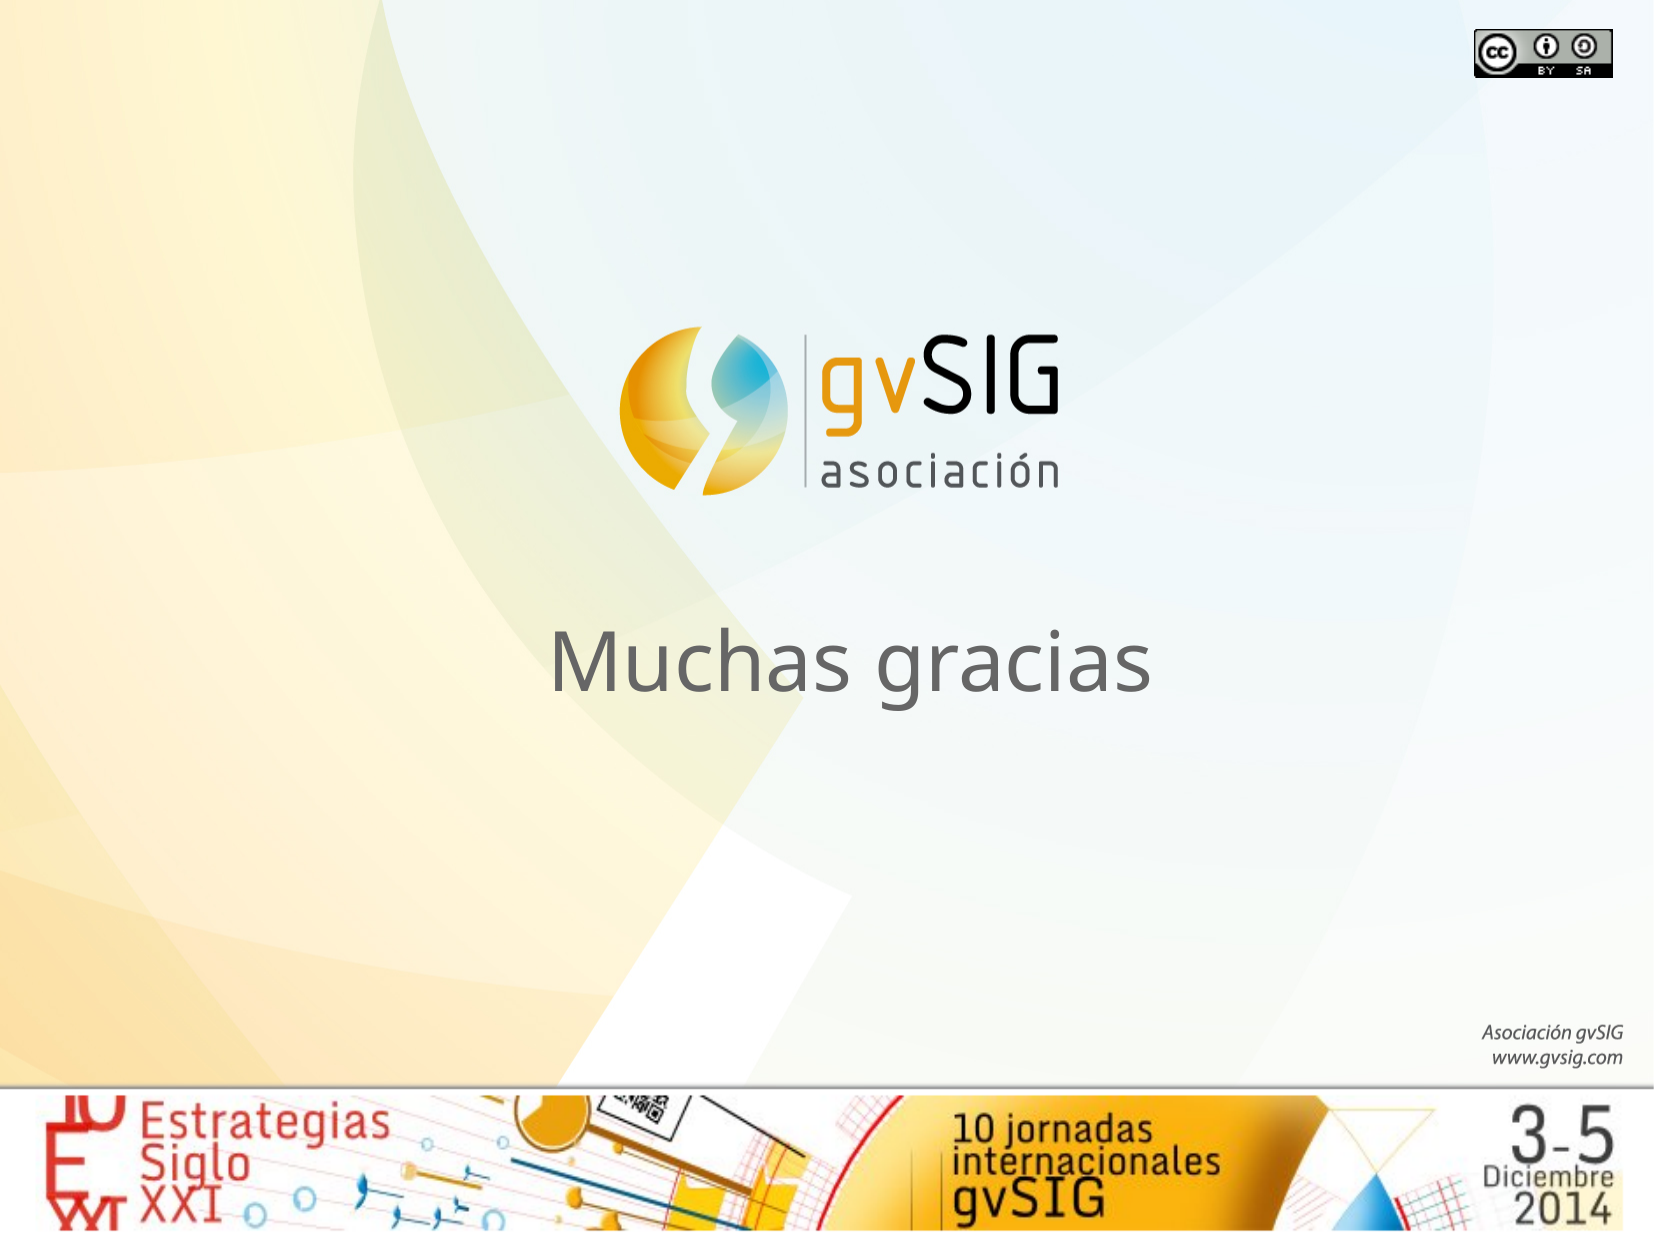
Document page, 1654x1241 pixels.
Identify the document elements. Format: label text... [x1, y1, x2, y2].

picture [0, 0, 1654, 1241]
title Muchas gracias [135, 610, 1565, 709]
